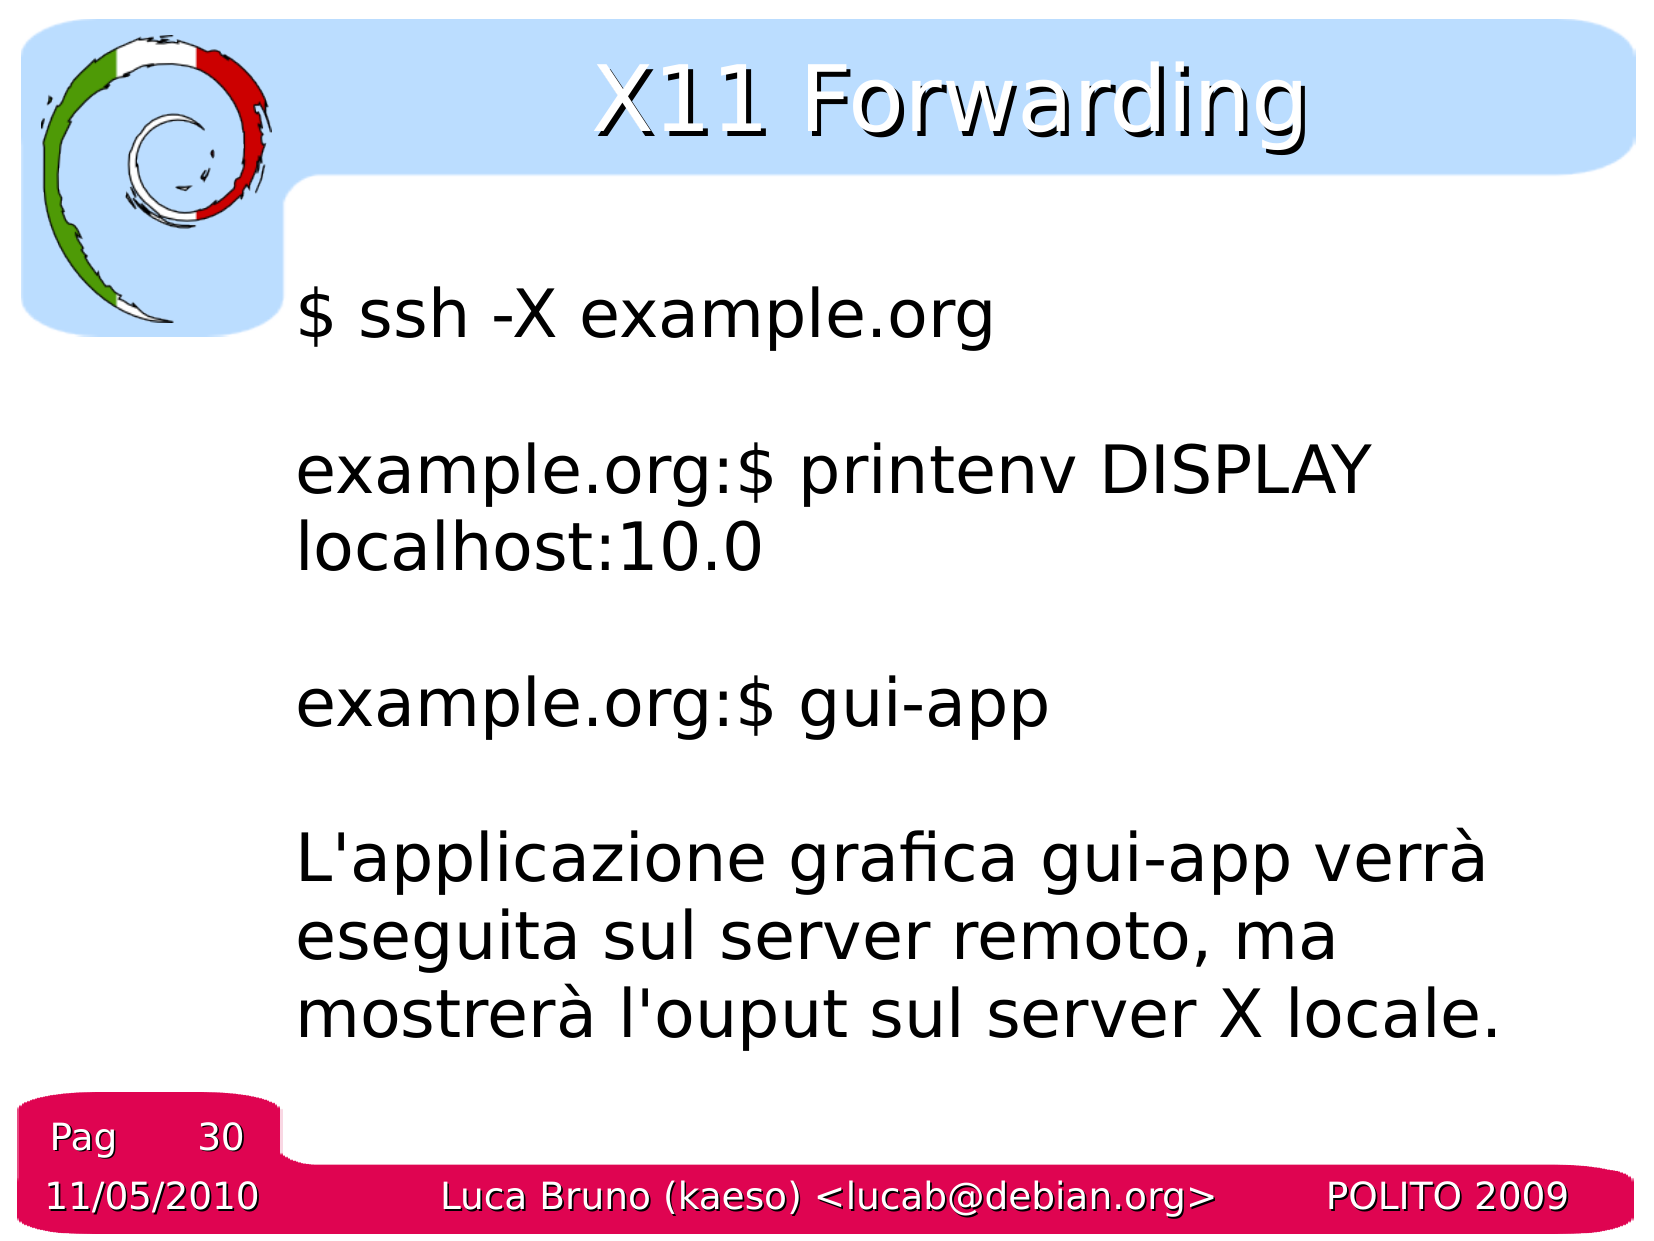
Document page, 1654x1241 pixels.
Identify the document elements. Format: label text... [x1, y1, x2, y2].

subtitle $ ssh -X example.org example.org:$ printenv DISPLAY localhost:10.0 example.org:$ gui-app L'applicazione grafica gui-app verrà eseguita sul server remoto, ma mostrerà l'ouput sul server X locale. [295, 206, 1625, 1123]
text_box Pag <numero> [35, 1108, 421, 1182]
title X11 Forwarding [265, 3, 1636, 196]
picture [21, 19, 1636, 337]
picture [284, 1092, 1634, 1234]
text_box Luca Bruno (kaeso) <lucab@debian.org> POLITO 2009 [425, 1167, 1585, 1241]
text_box 11/05/2010 [29, 1167, 284, 1241]
picture [17, 1092, 295, 1234]
